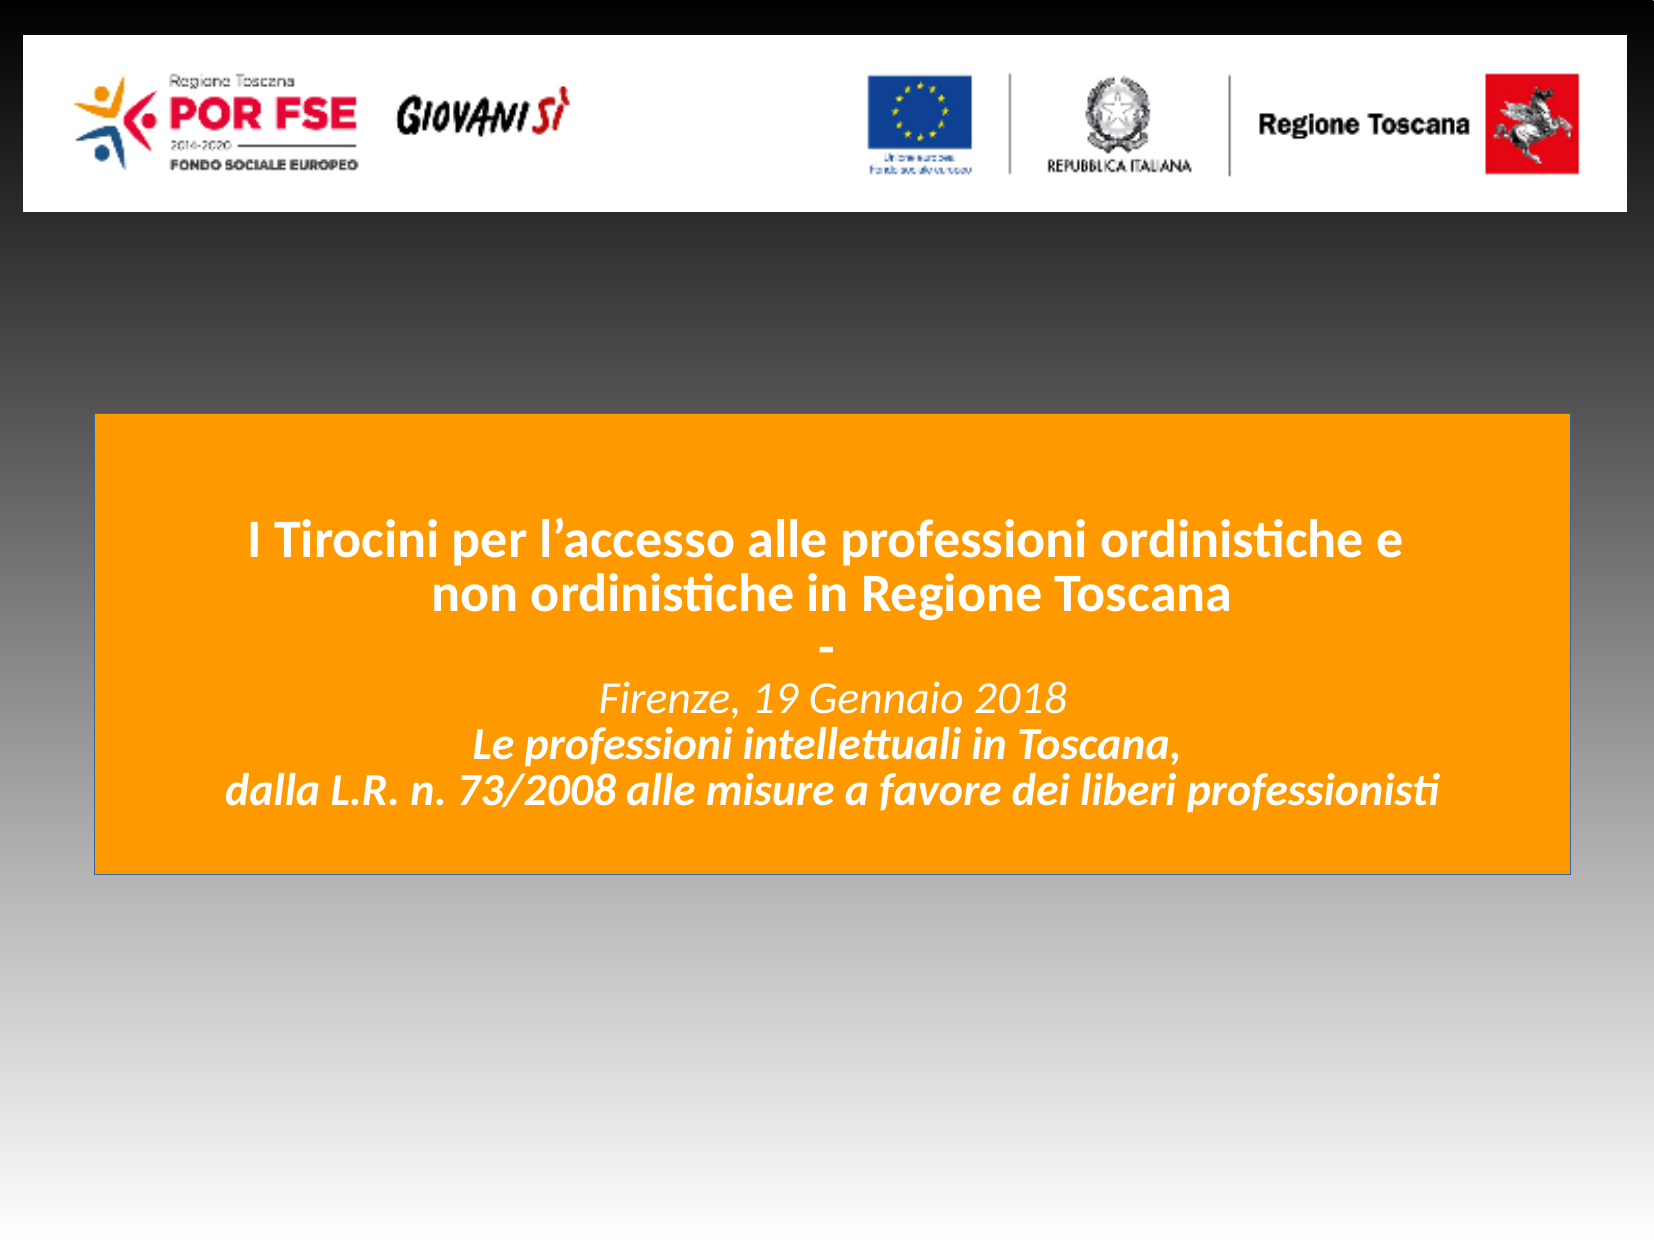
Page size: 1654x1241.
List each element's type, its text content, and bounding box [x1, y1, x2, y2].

picture [23, 35, 1627, 212]
text_box I Tirocini per l’accesso alle professioni ordinistiche e non ordinistiche in Regione Toscana - Firenze, 19 Gennaio 2018 Le professioni intellettuali in Toscana, dalla L.R. n. 73/2008 alle misure a favore dei liberi professionisti [94, 413, 1571, 875]
